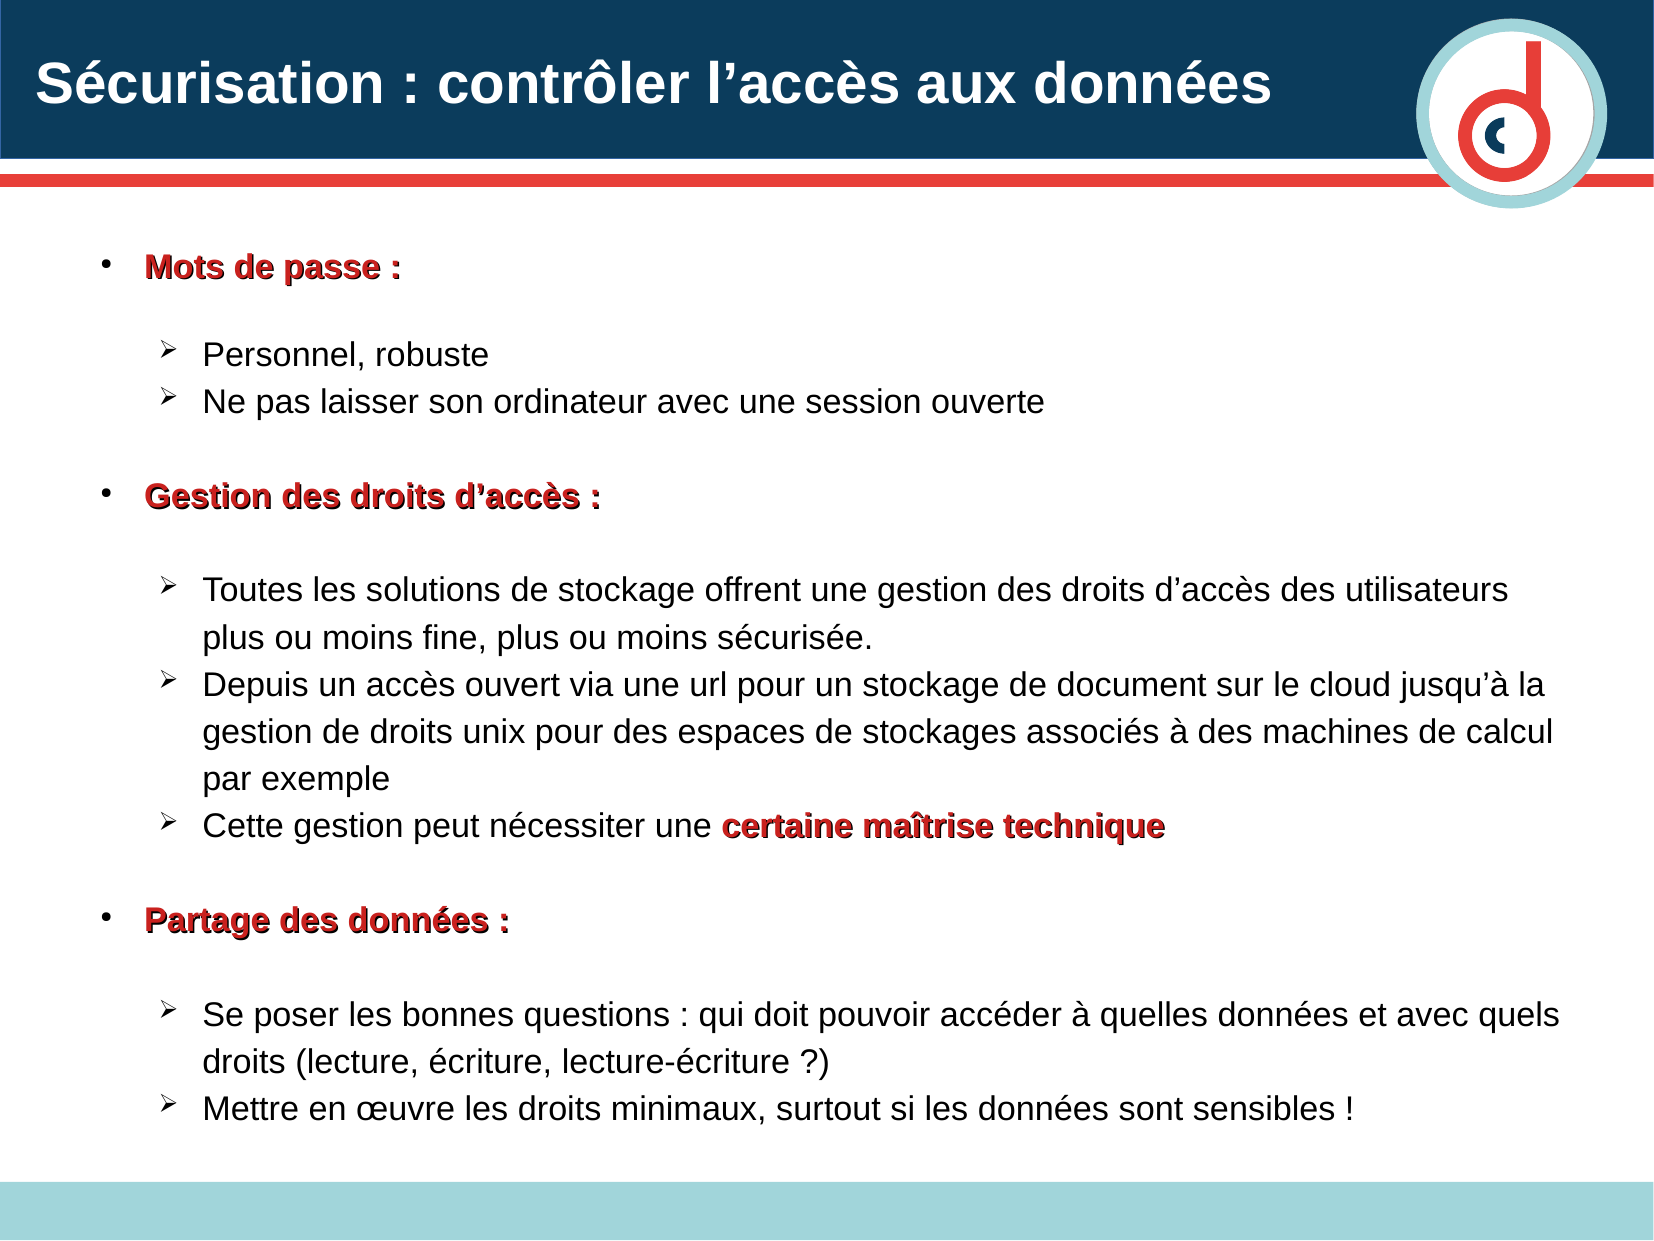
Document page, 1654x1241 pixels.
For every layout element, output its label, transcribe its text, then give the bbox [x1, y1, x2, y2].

text_box Mots de passe : Personnel, robuste Ne pas laisser son ordinateur avec une session ouverte Gestion des droits d’accès : Toutes les solutions de stockage offrent une gestion des droits d’accès des utilisateurs plus ou moins fine, plus ou moins sécurisée. Depuis un accès ouvert via une url pour un stockage de document sur le cloud jusqu’à la gestion de droits unix pour des espaces de stockages associés à des machines de calcul par exemple Cette gestion peut nécessiter une certaine maîtrise technique Partage des données : Se poser les bonnes questions : qui doit pouvoir accéder à quelles données et avec quels droits (lecture, écriture, lecture-écriture ?) Mettre en œuvre les droits minimaux, surtout si les données sont sensibles ! [71, 230, 1595, 1141]
title Sécurisation : contrôler l’accès aux données [35, 11, 1506, 159]
